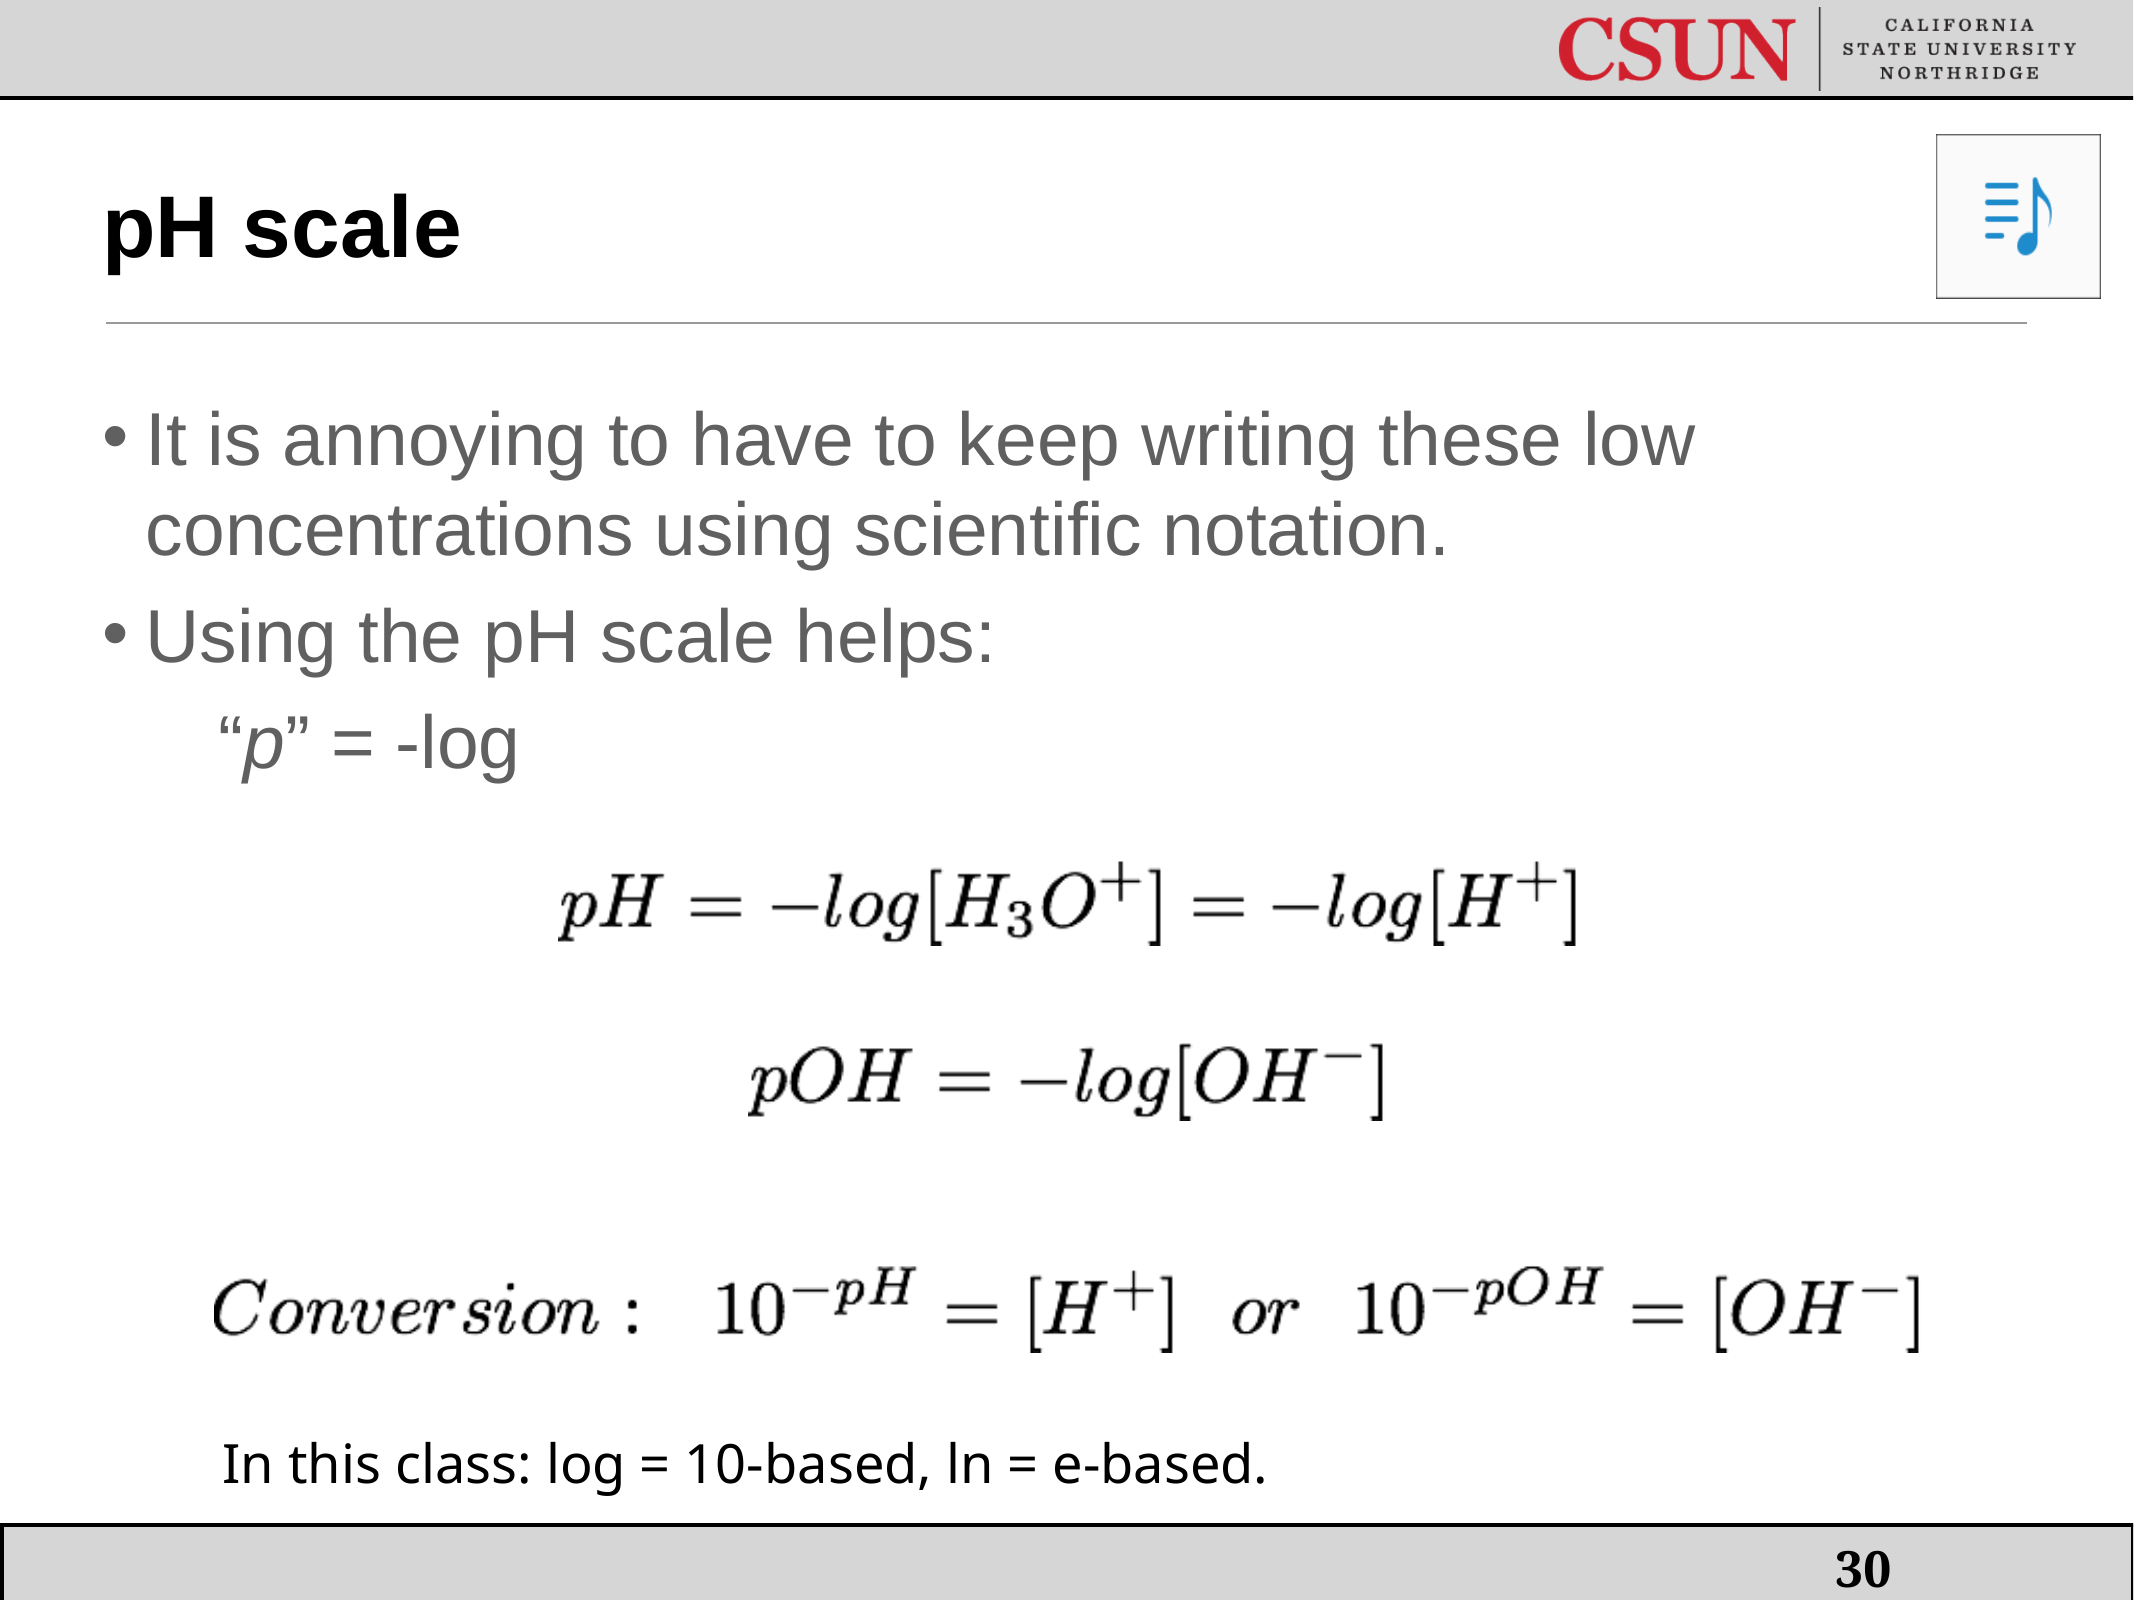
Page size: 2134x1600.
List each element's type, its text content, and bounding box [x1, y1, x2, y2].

title pH scale [93, 104, 2040, 284]
picture [558, 860, 1578, 946]
list It is annoying to have to keep writing these low concentrations using scientific notation. Using the pH scale helps: “p” = -log [93, 382, 2101, 821]
text_box [1935, 132, 2103, 301]
picture [1559, 7, 2076, 91]
picture [214, 1265, 1921, 1353]
text_box In this class: log = 10-based, ln = e-based. [207, 1421, 1405, 1502]
picture [748, 1043, 1385, 1121]
